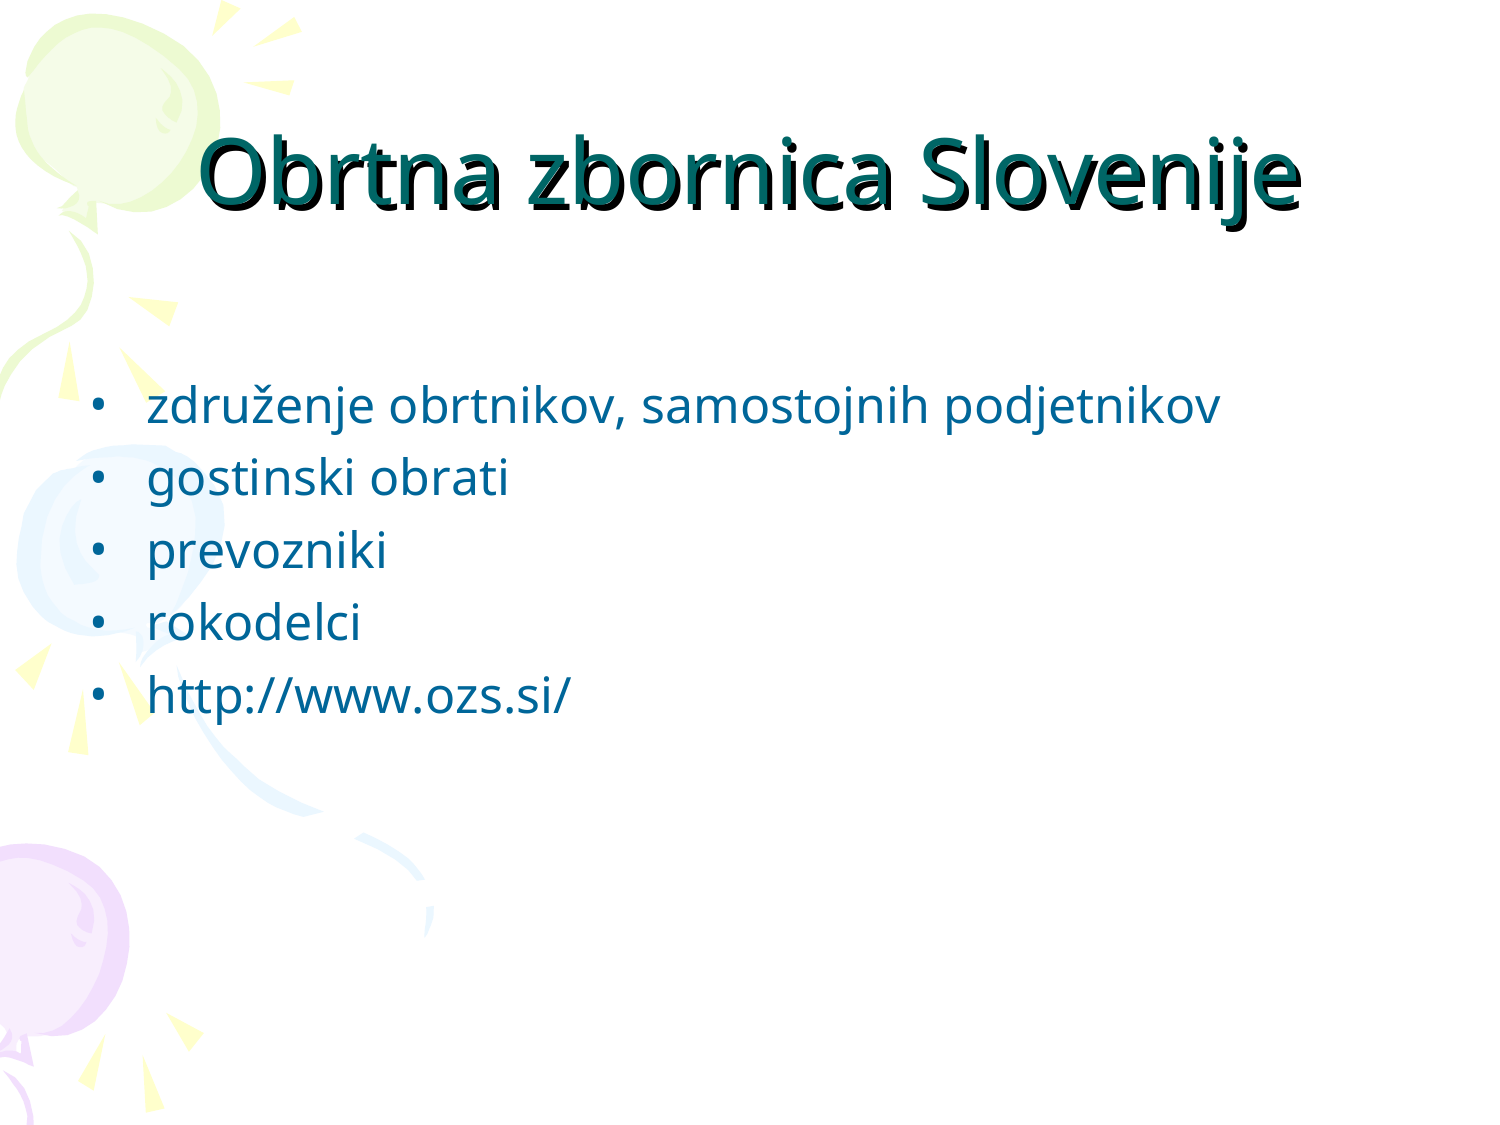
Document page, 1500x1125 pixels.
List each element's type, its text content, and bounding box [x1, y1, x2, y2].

title Obrtna zbornica Slovenije [72, 16, 1426, 233]
list združenje obrtnikov, samostojnih podjetnikov gostinski obrati prevozniki rokodelci http://www.ozs.si/ [75, 262, 1426, 994]
